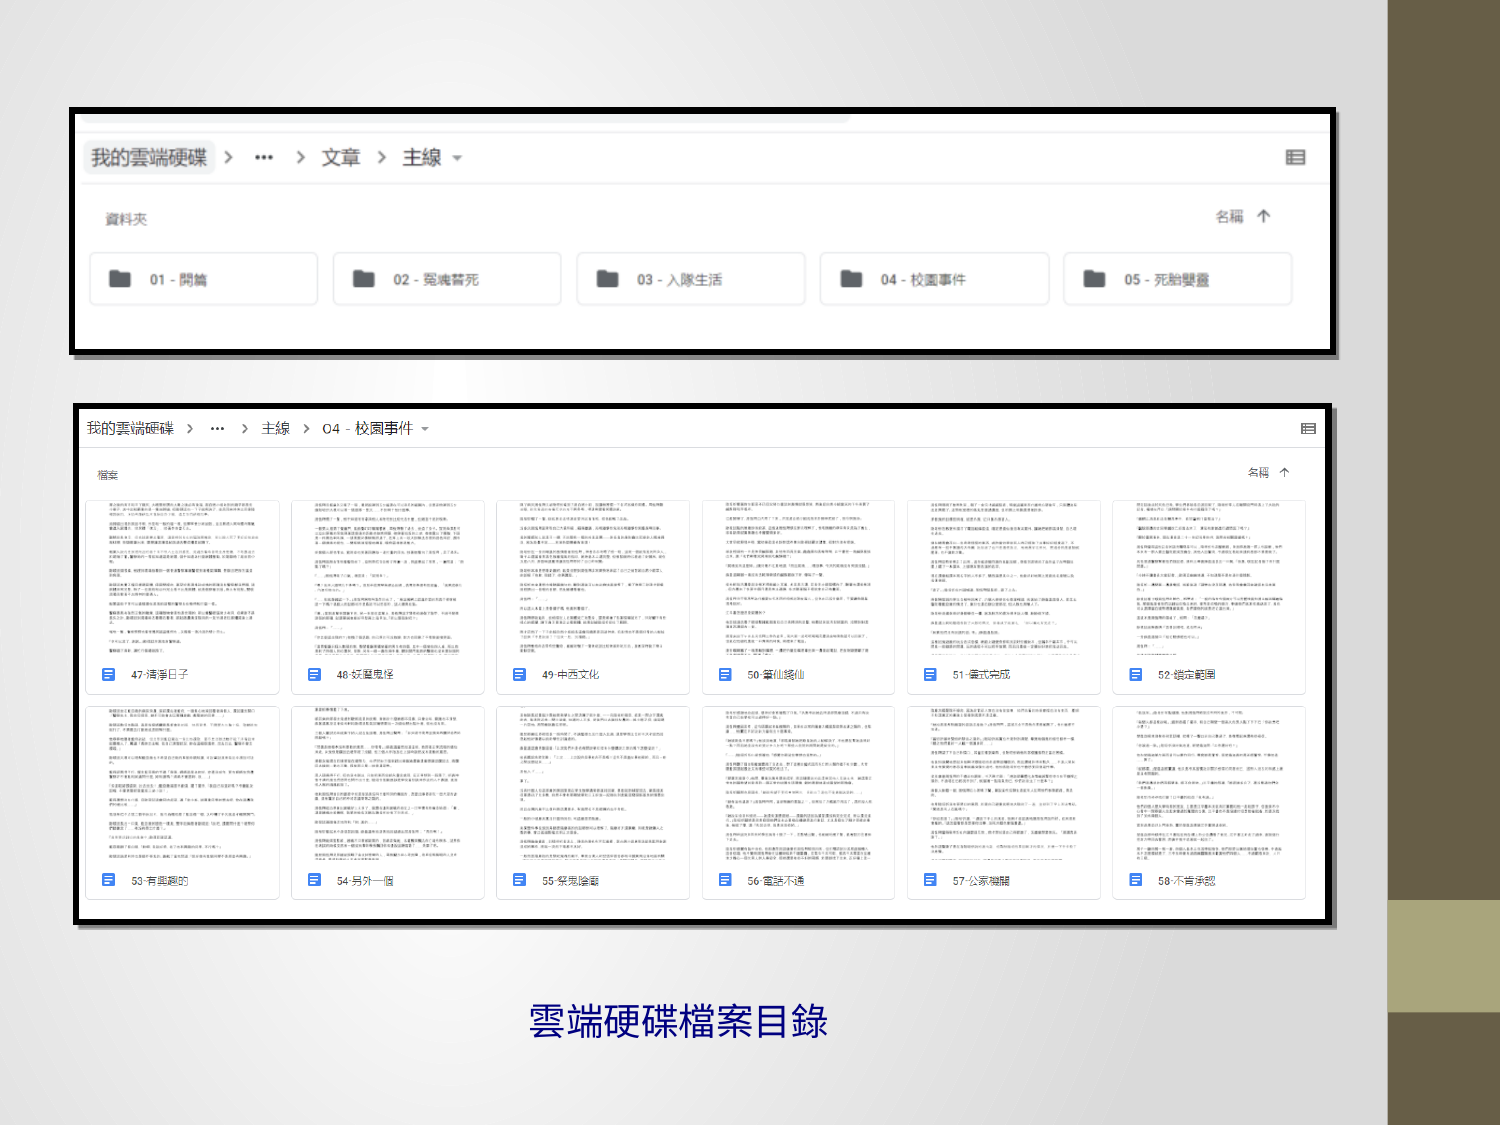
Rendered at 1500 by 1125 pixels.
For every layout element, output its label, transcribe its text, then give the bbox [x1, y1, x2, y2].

picture [75, 113, 1330, 349]
picture [79, 408, 1326, 919]
text_box 雲端硬碟檔案目錄 [513, 990, 952, 1060]
